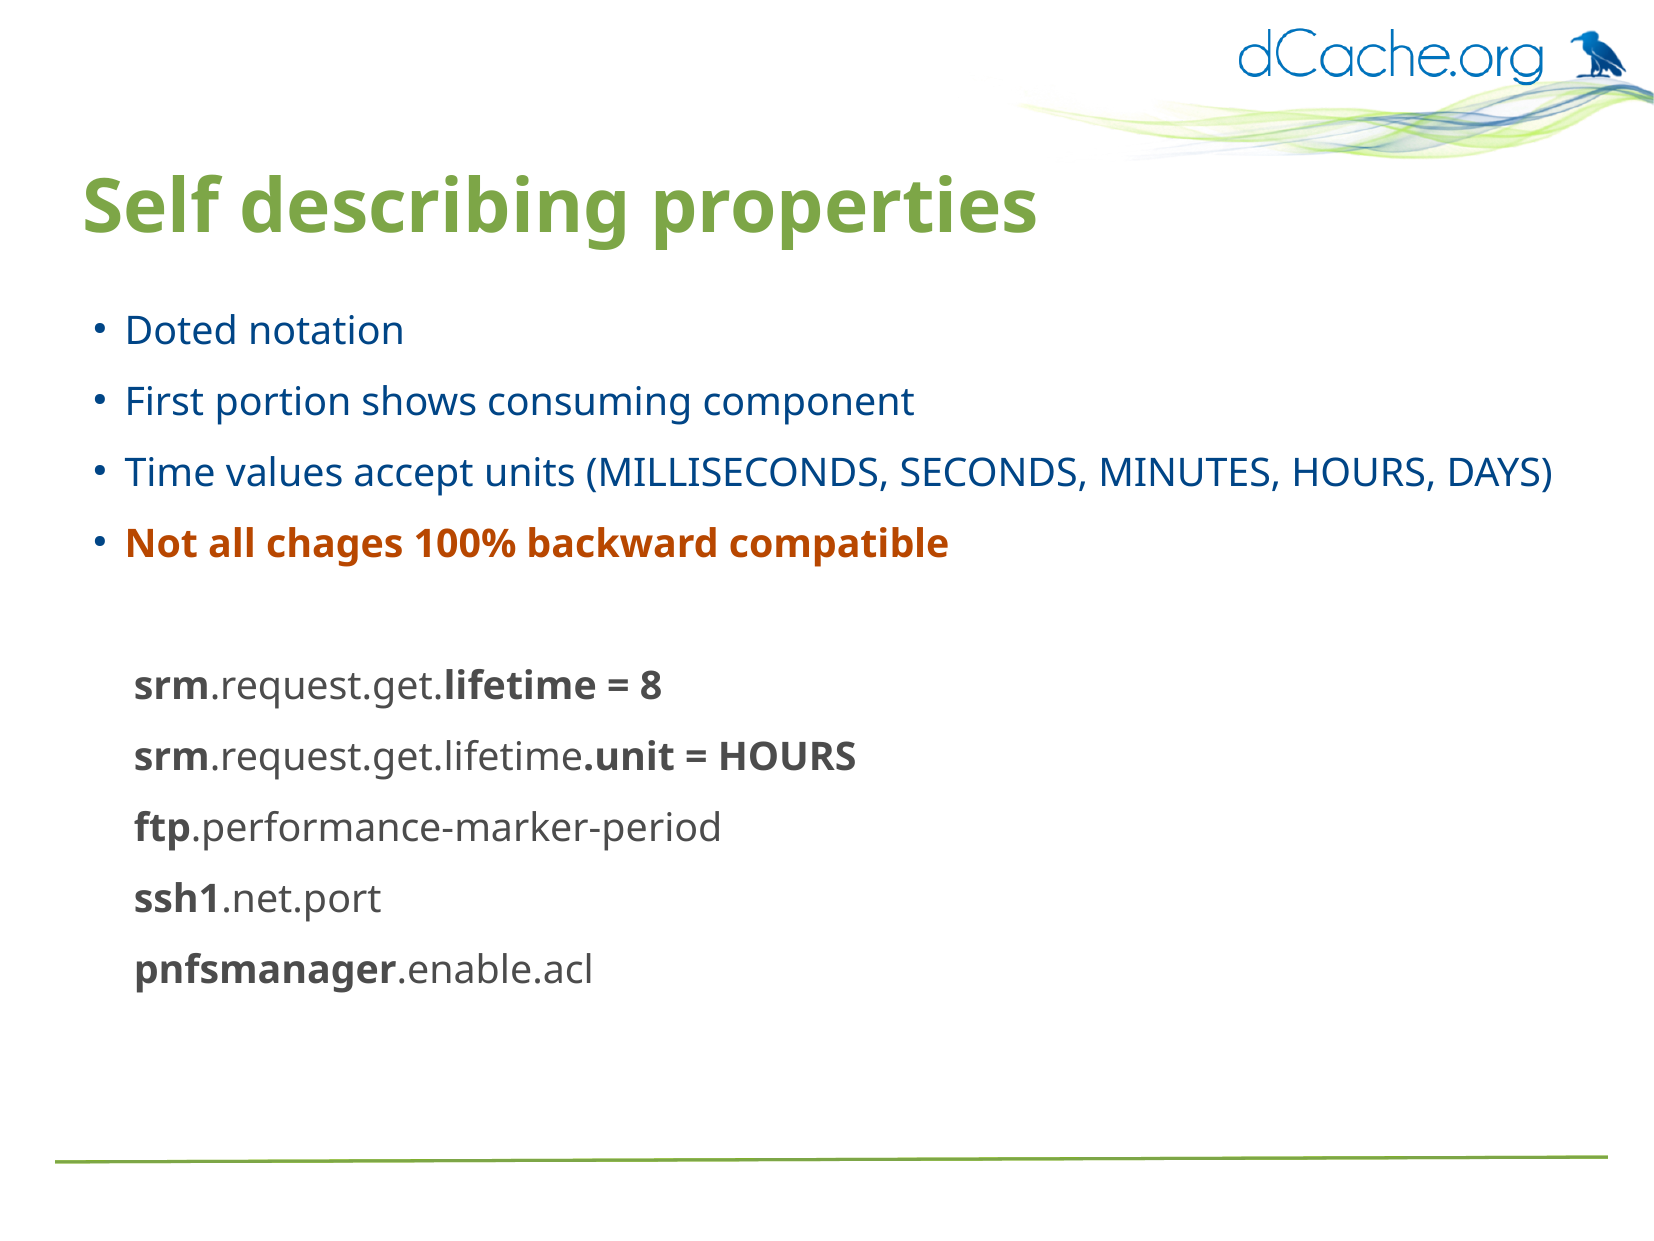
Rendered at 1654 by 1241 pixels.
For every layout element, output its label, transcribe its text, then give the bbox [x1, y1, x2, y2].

list Doted notation First portion shows consuming component Time values accept units (MILLISECONDS, SECONDS, MINUTES, HOURS, DAYS) Not all chages 100% backward compatible srm.request.get.lifetime = 8 srm.request.get.lifetime.unit = HOURS ftp.performance-marker-period ssh1.net.port pnfsmanager.enable.acl [82, 302, 1571, 1023]
title Self describing properties [82, 155, 1605, 252]
picture [956, 16, 1654, 169]
